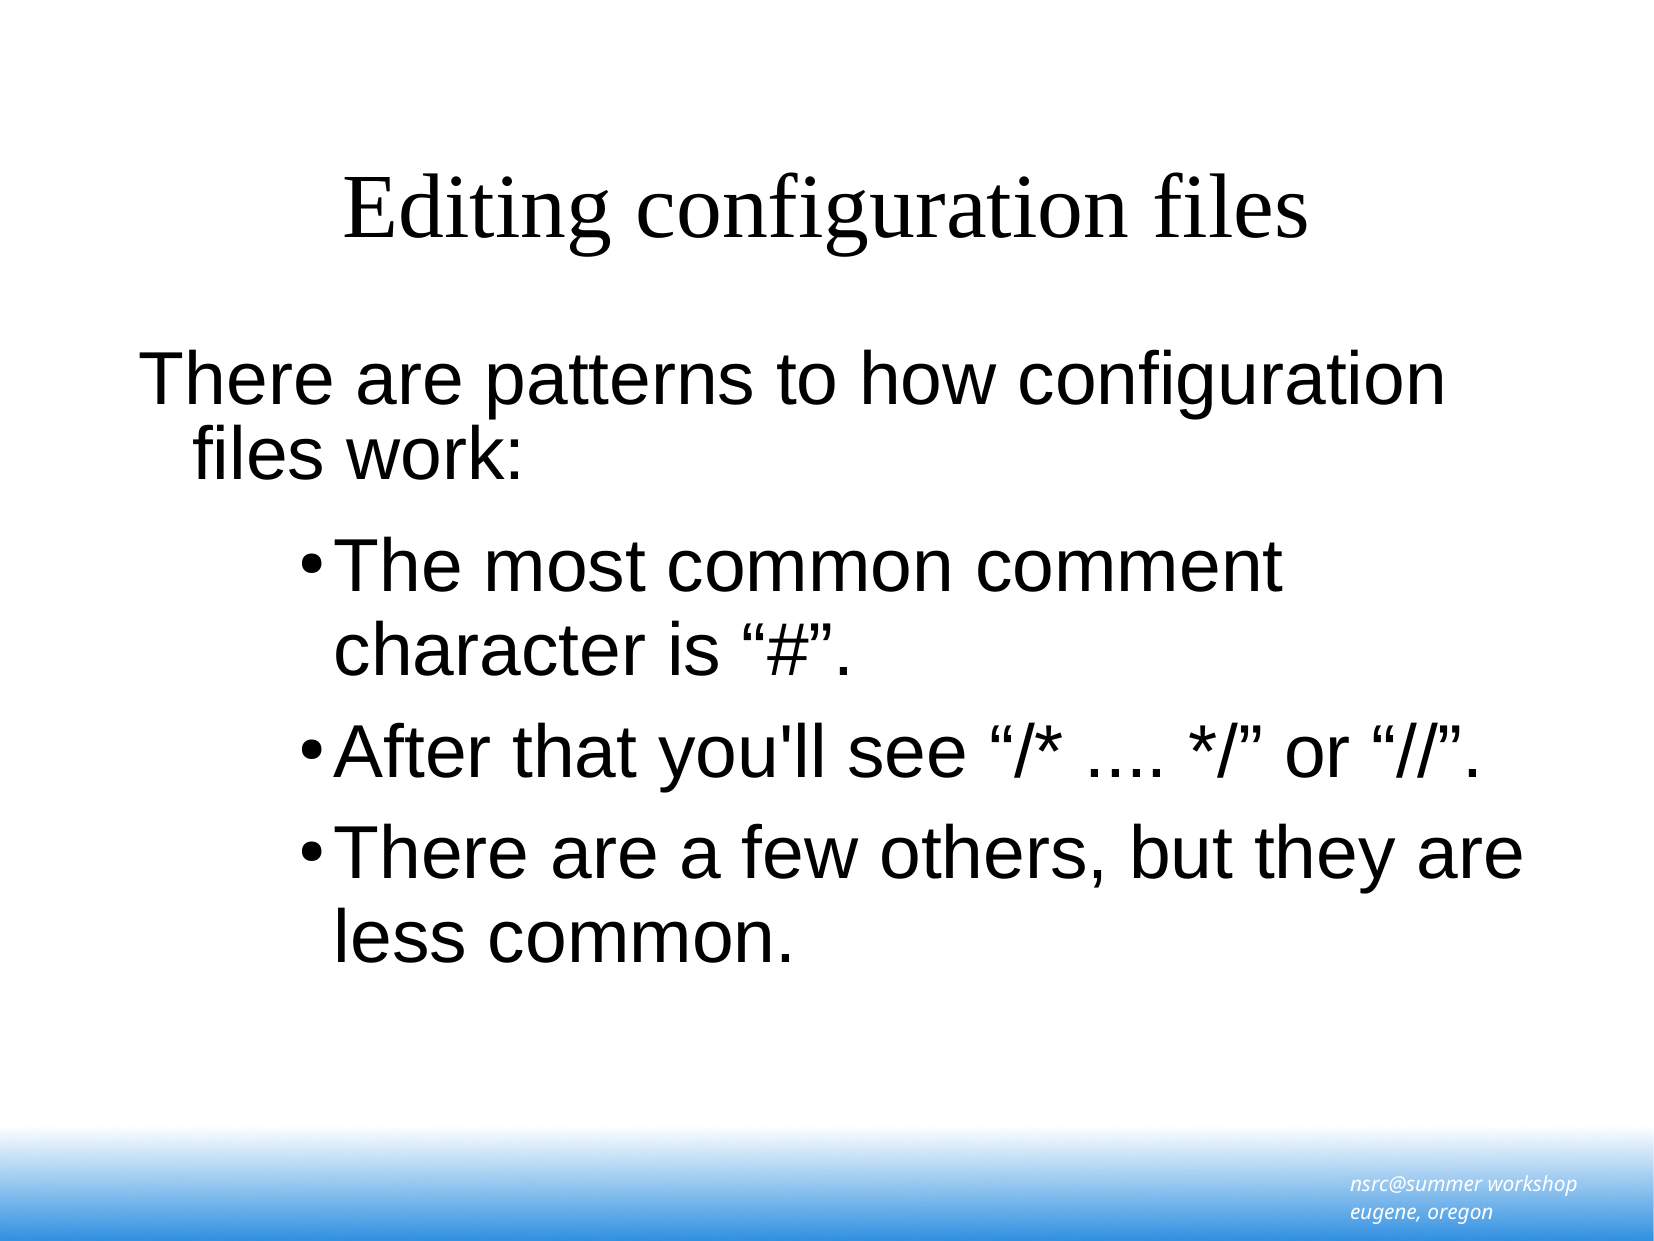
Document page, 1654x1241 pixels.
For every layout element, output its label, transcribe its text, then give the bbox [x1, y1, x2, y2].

picture [0, 1124, 1654, 1241]
list There are patterns to how configuration files work: The most common comment character is “#”. After that you'll see “/* .... */” or “//”. There are a few others, but they are less common. [121, 344, 1534, 1135]
title Editing configuration files [121, 102, 1534, 311]
